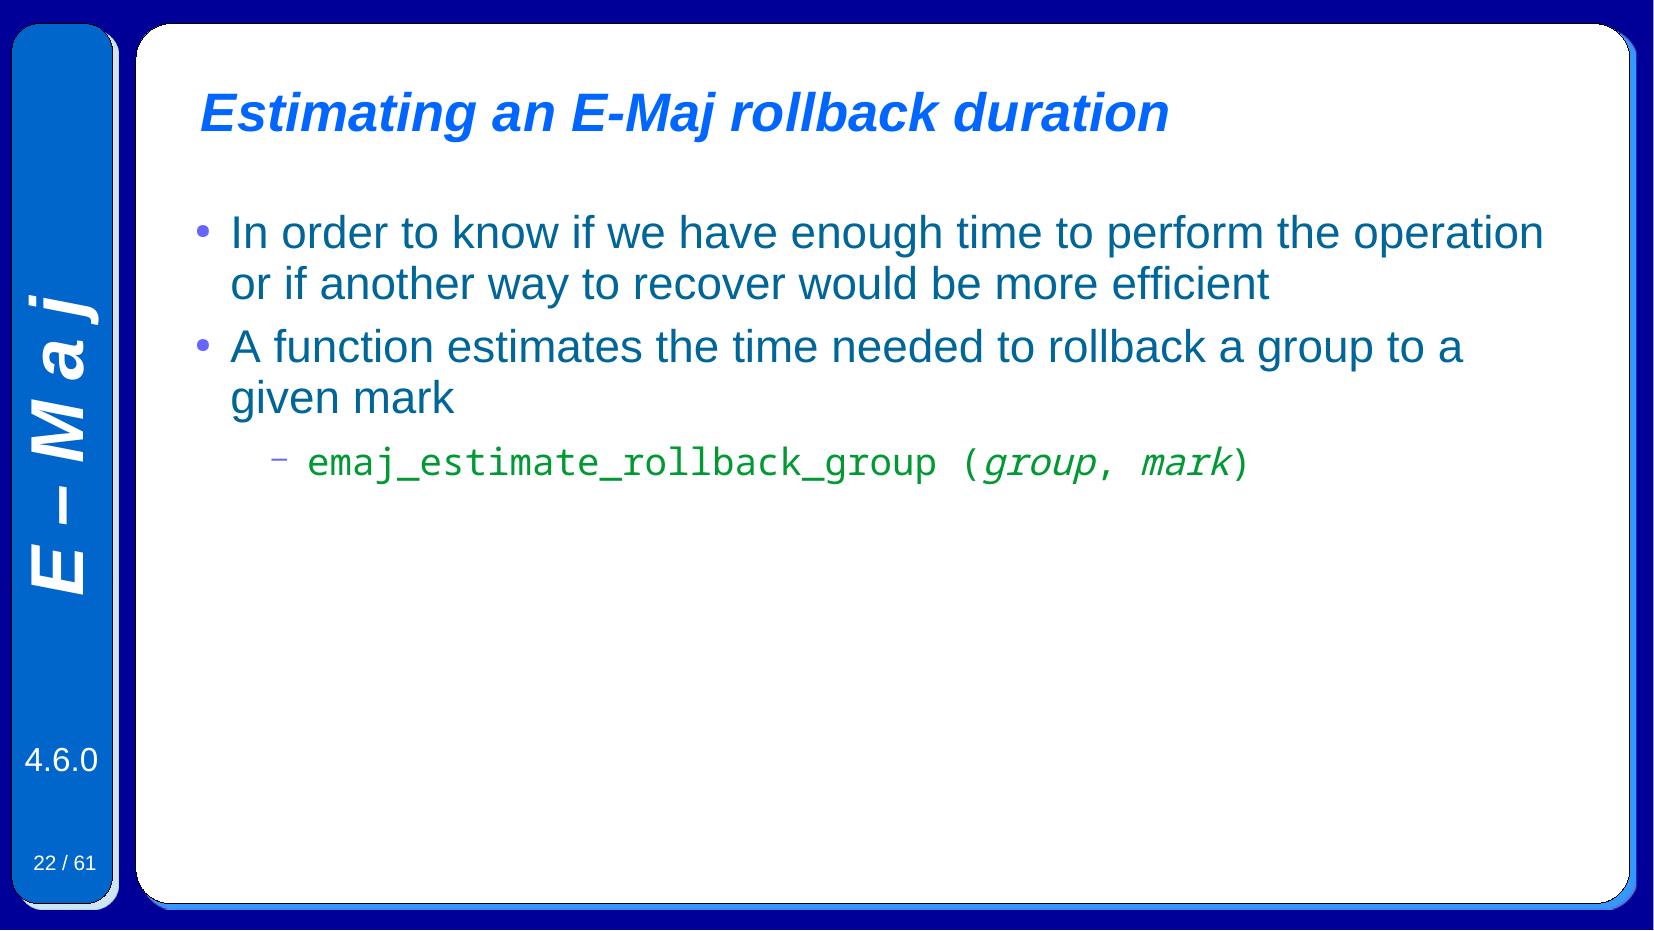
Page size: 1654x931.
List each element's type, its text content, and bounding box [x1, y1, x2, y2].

list In order to know if we have enough time to perform the operation or if another way to recover would be more efficient A function estimates the time needed to rollback a group to a given mark emaj_estimate_rollback_group (group, mark) [177, 206, 1587, 827]
title Estimating an E-Maj rollback duration [200, 34, 1575, 191]
